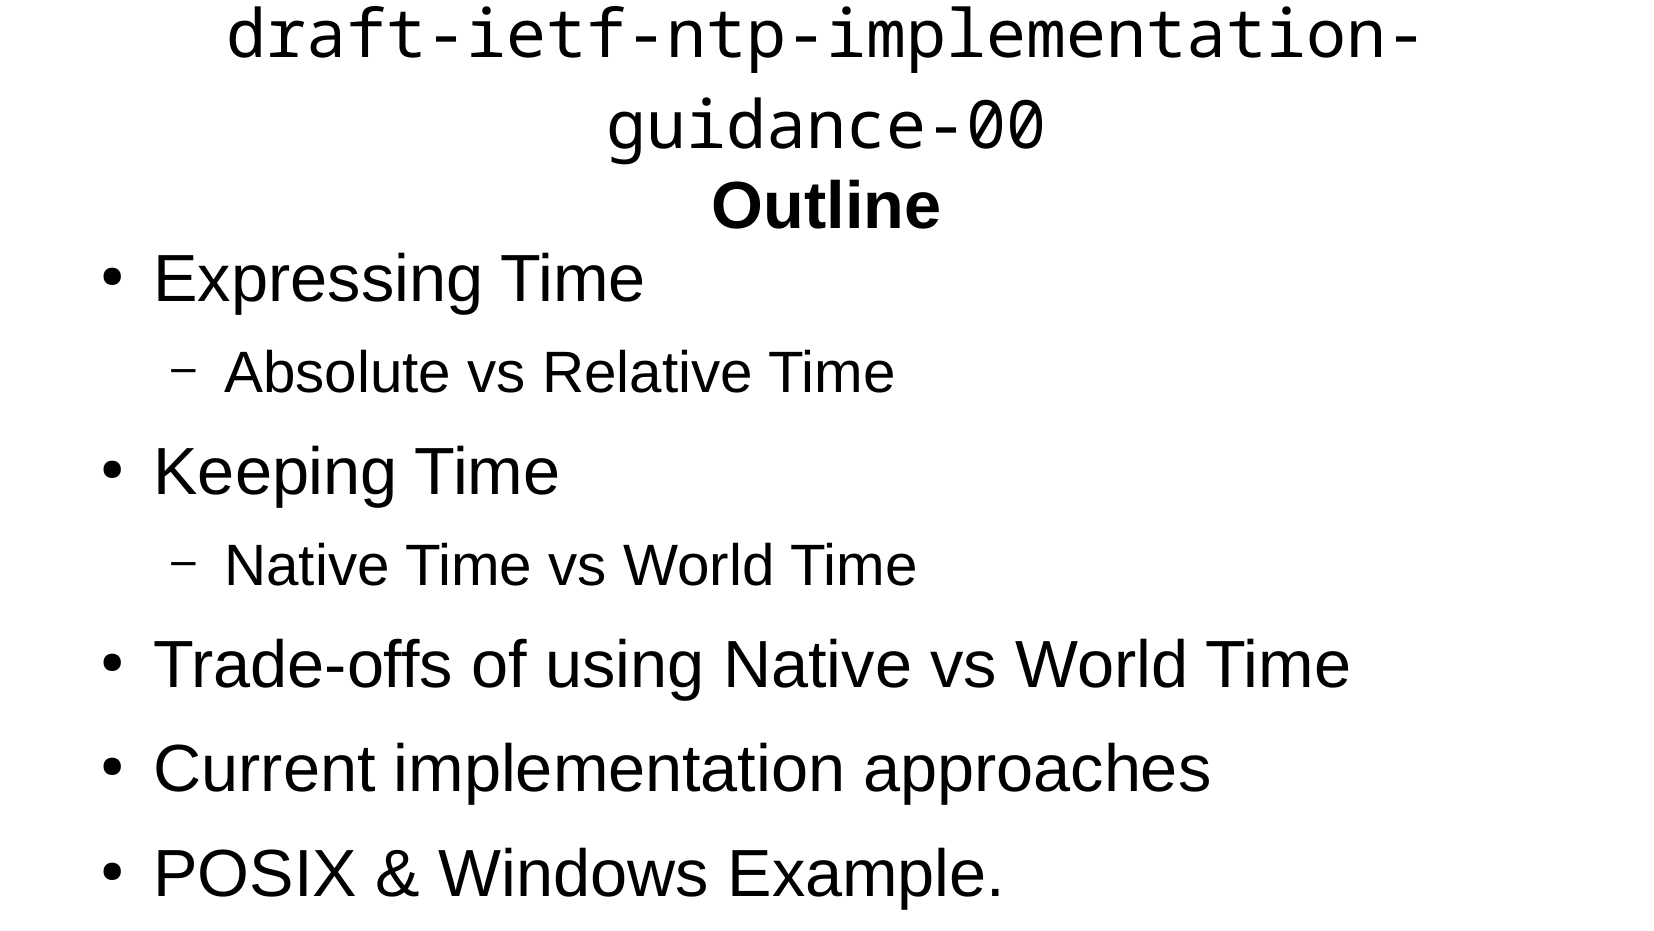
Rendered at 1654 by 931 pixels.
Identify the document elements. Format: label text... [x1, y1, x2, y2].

title draft-ietf-ntp-implementation-guidance-00 Outline [82, 37, 1571, 193]
list Expressing Time Absolute vs Relative Time Keeping Time Native Time vs World Time Trade-offs of using Native vs World Time Current implementation approaches POSIX & Windows Example. [82, 241, 1607, 931]
